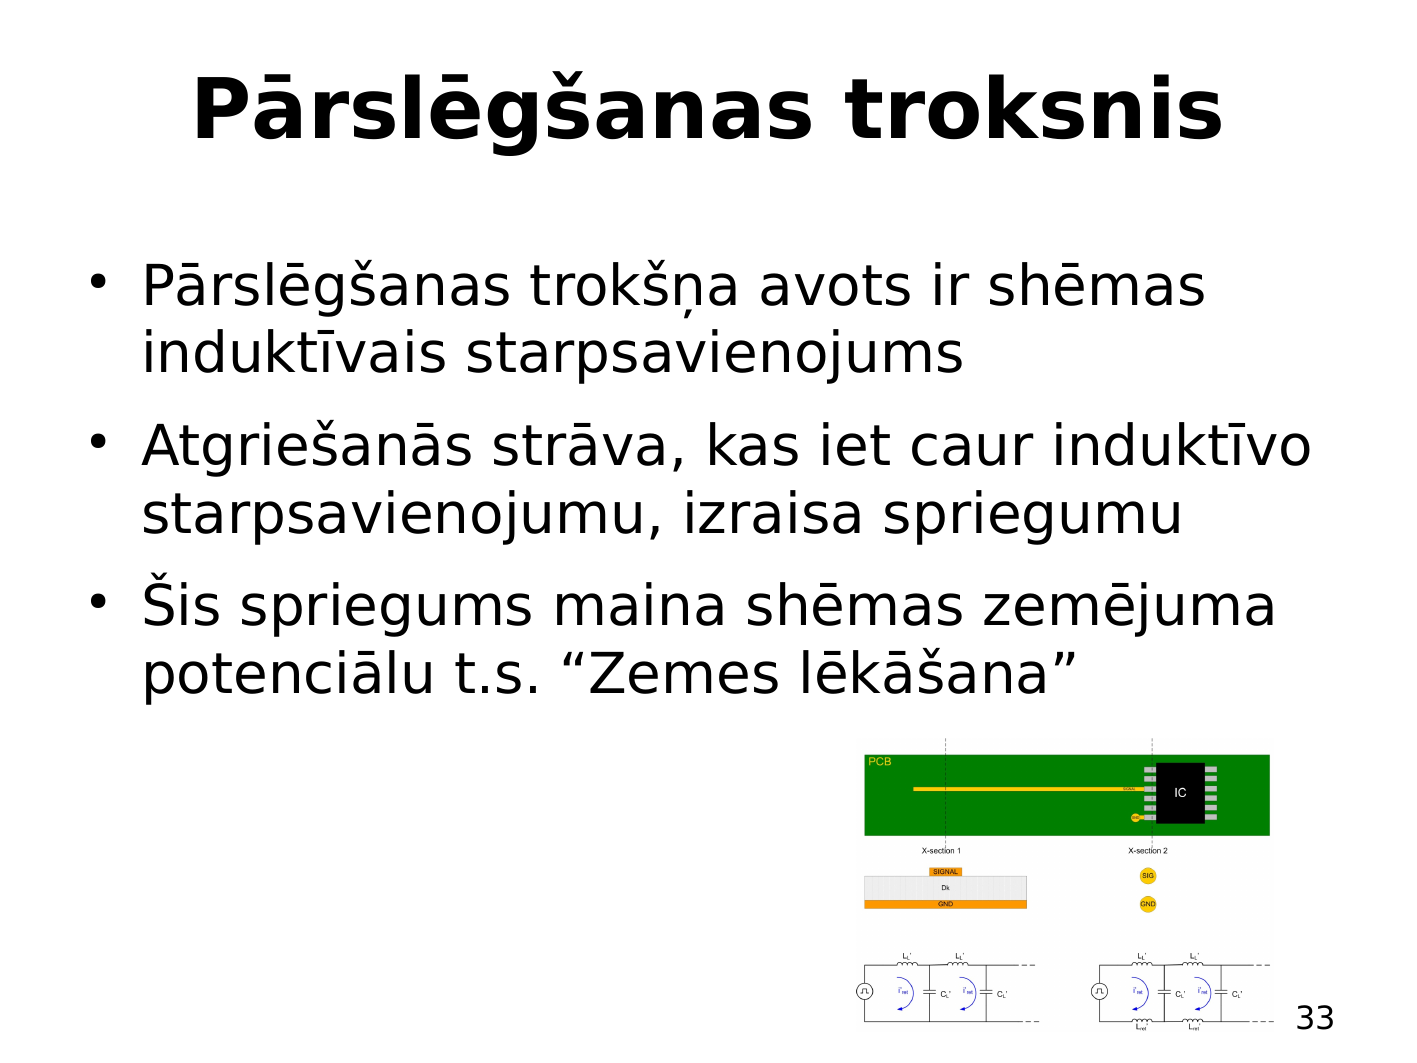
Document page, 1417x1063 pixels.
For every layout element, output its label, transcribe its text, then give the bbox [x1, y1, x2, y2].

list Pārslēgšanas trokšņa avots ir shēmas induktīvais starpsavienojums Atgriešanās strāva, kas iet caur induktīvo starpsavienojumu, izraisa spriegumu Šis spriegums maina shēmas zemējuma potenciālu t.s. “Zemes lēkāšana” [70, 248, 1346, 709]
picture [856, 738, 1274, 1033]
title Pārslēgšanas troksnis [70, 42, 1346, 168]
